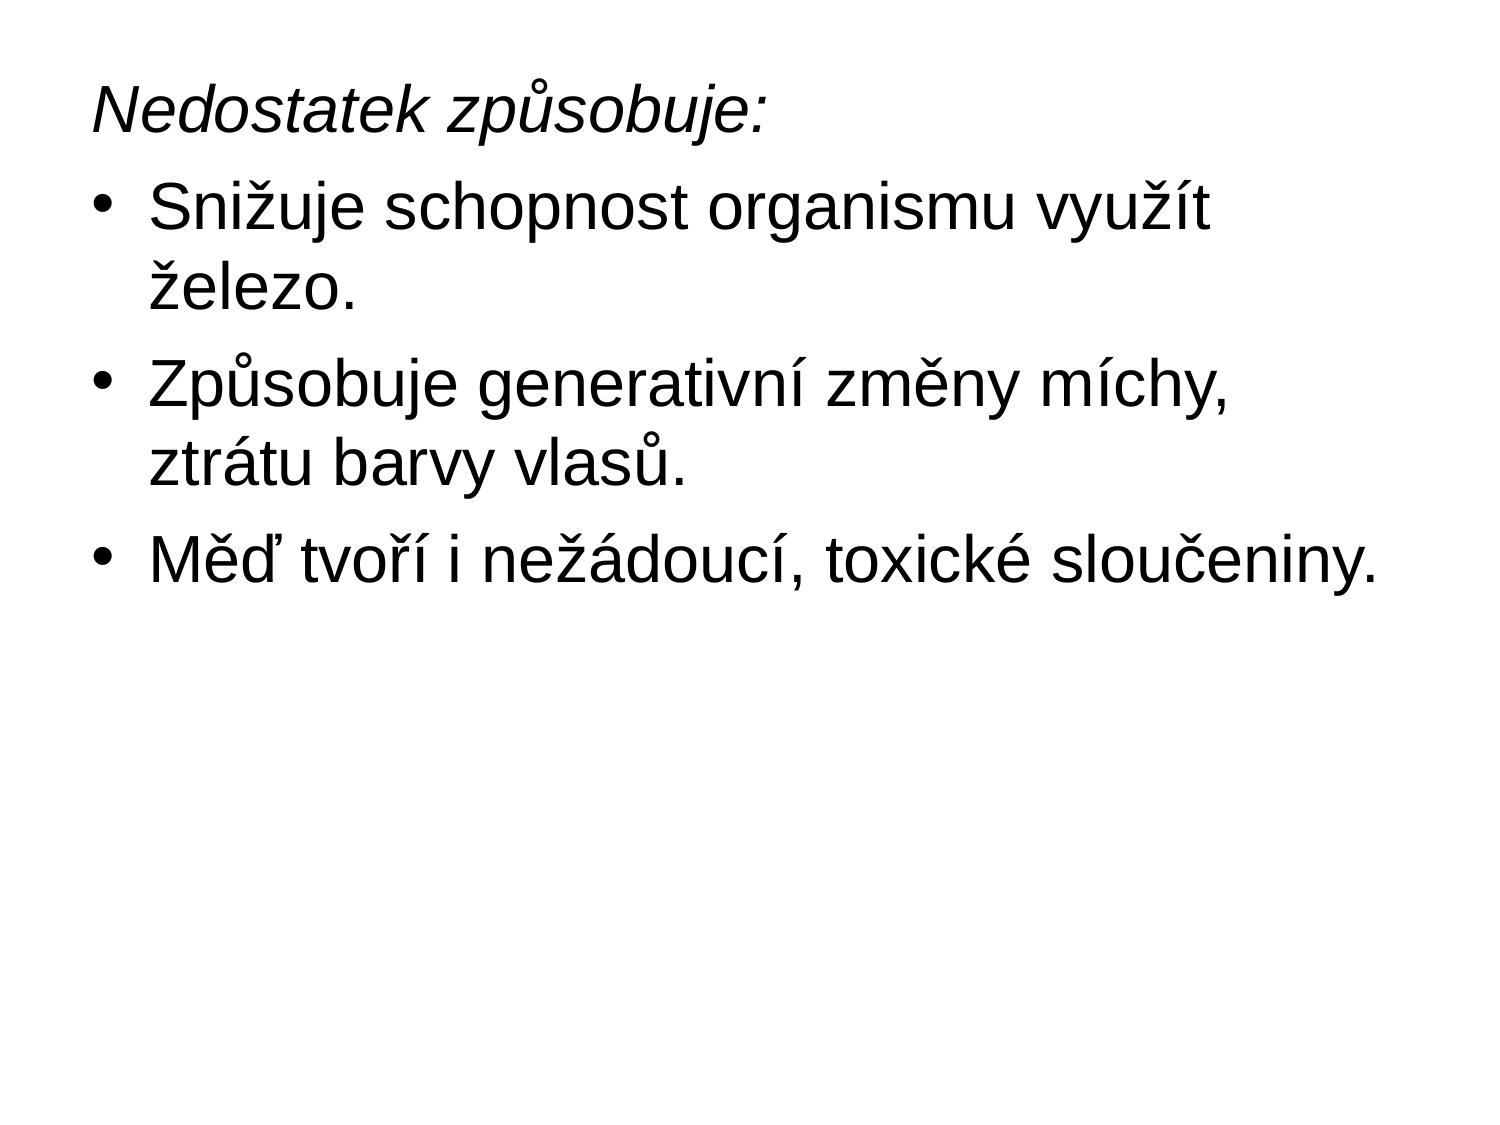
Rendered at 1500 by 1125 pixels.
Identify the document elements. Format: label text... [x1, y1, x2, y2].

list Nedostatek způsobuje: Snižuje schopnost organismu využít železo. Způsobuje generativní změny míchy, ztrátu barvy vlasů. Měď tvoří i nežádoucí, toxické sloučeniny. [76, 58, 1427, 1010]
